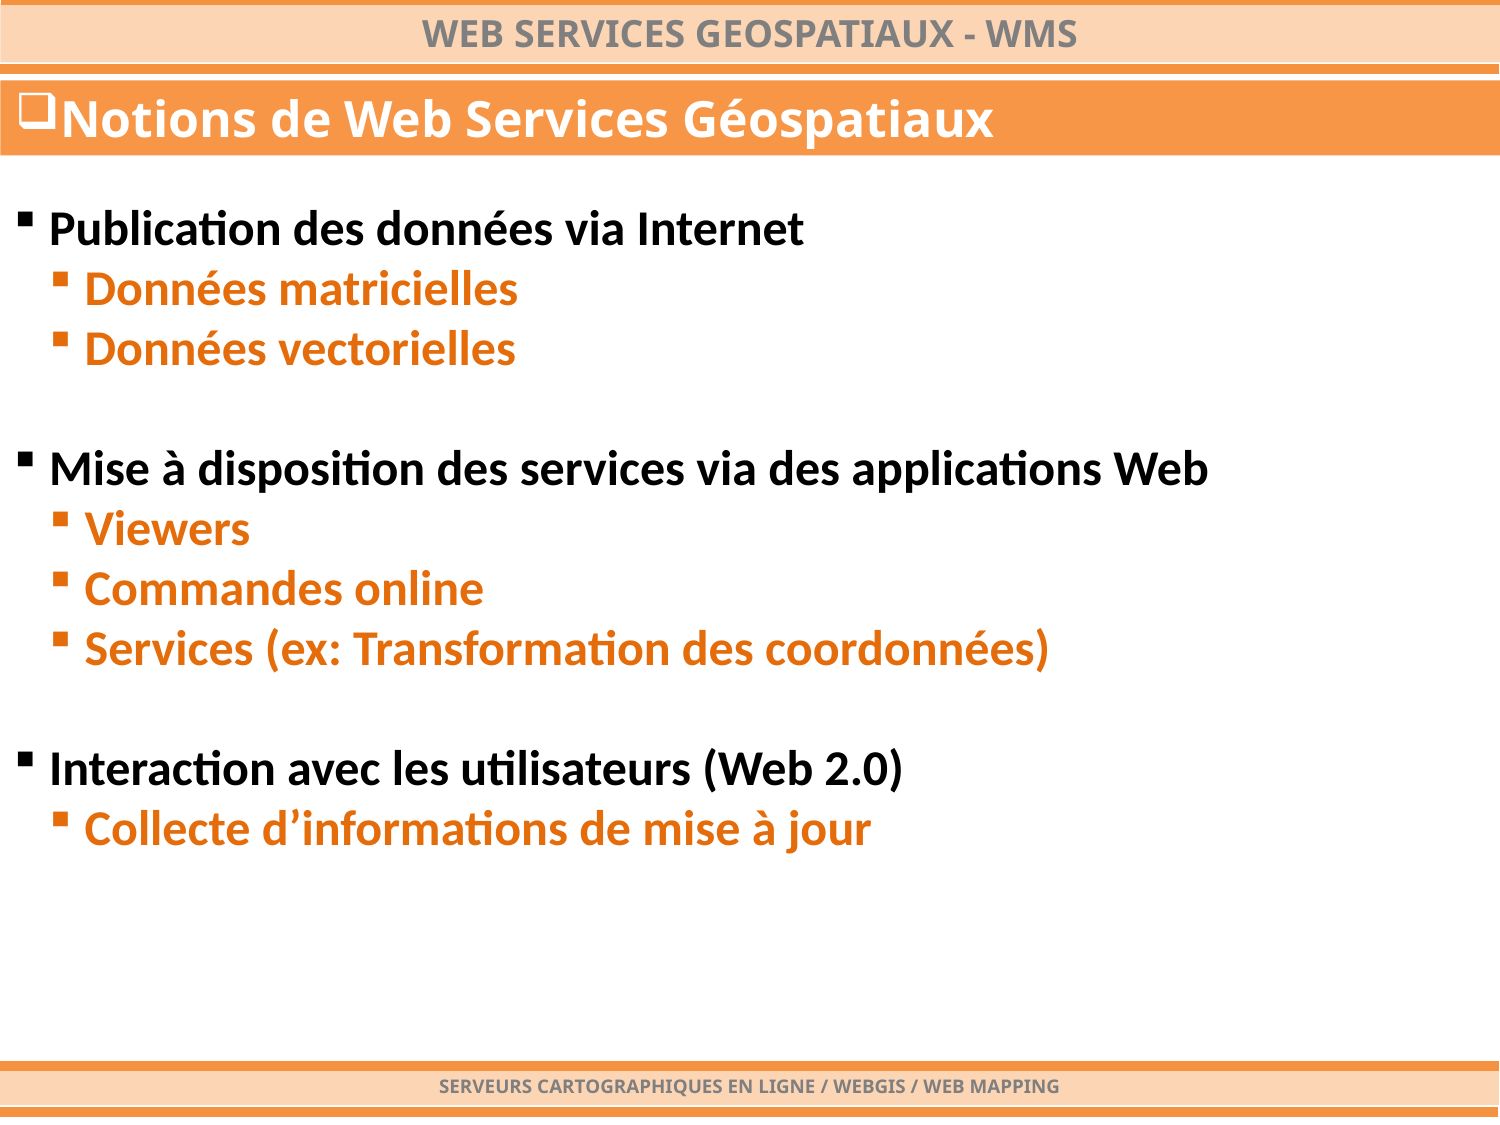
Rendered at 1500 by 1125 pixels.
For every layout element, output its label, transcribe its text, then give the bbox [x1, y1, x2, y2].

text_box WEB SERVICES GEOSPATIAUX - WMS [0, 2, 1500, 63]
text_box Notions de Web Services Géospatiaux [0, 80, 1500, 156]
text_box Publication des données via Internet Données matricielles Données vectorielles Mise à disposition des services via des applications Web Viewers Commandes online Services (ex: Transformation des coordonnées) Interaction avec les utilisateurs (Web 2.0) Collecte d’informations de mise à jour [0, 1117, 1459, 1125]
text_box Publication des données via Internet Données matricielles Données vectorielles Mise à disposition des services via des applications Web Viewers Commandes online Services (ex: Transformation des coordonnées) Interaction avec les utilisateurs (Web 2.0) Collecte d’informations de mise à jour [0, 188, 1459, 1061]
text_box SERVEURS CARTOGRAPHIQUES EN LIGNE / WEBGIS / WEB MAPPING [0, 1071, 1499, 1106]
